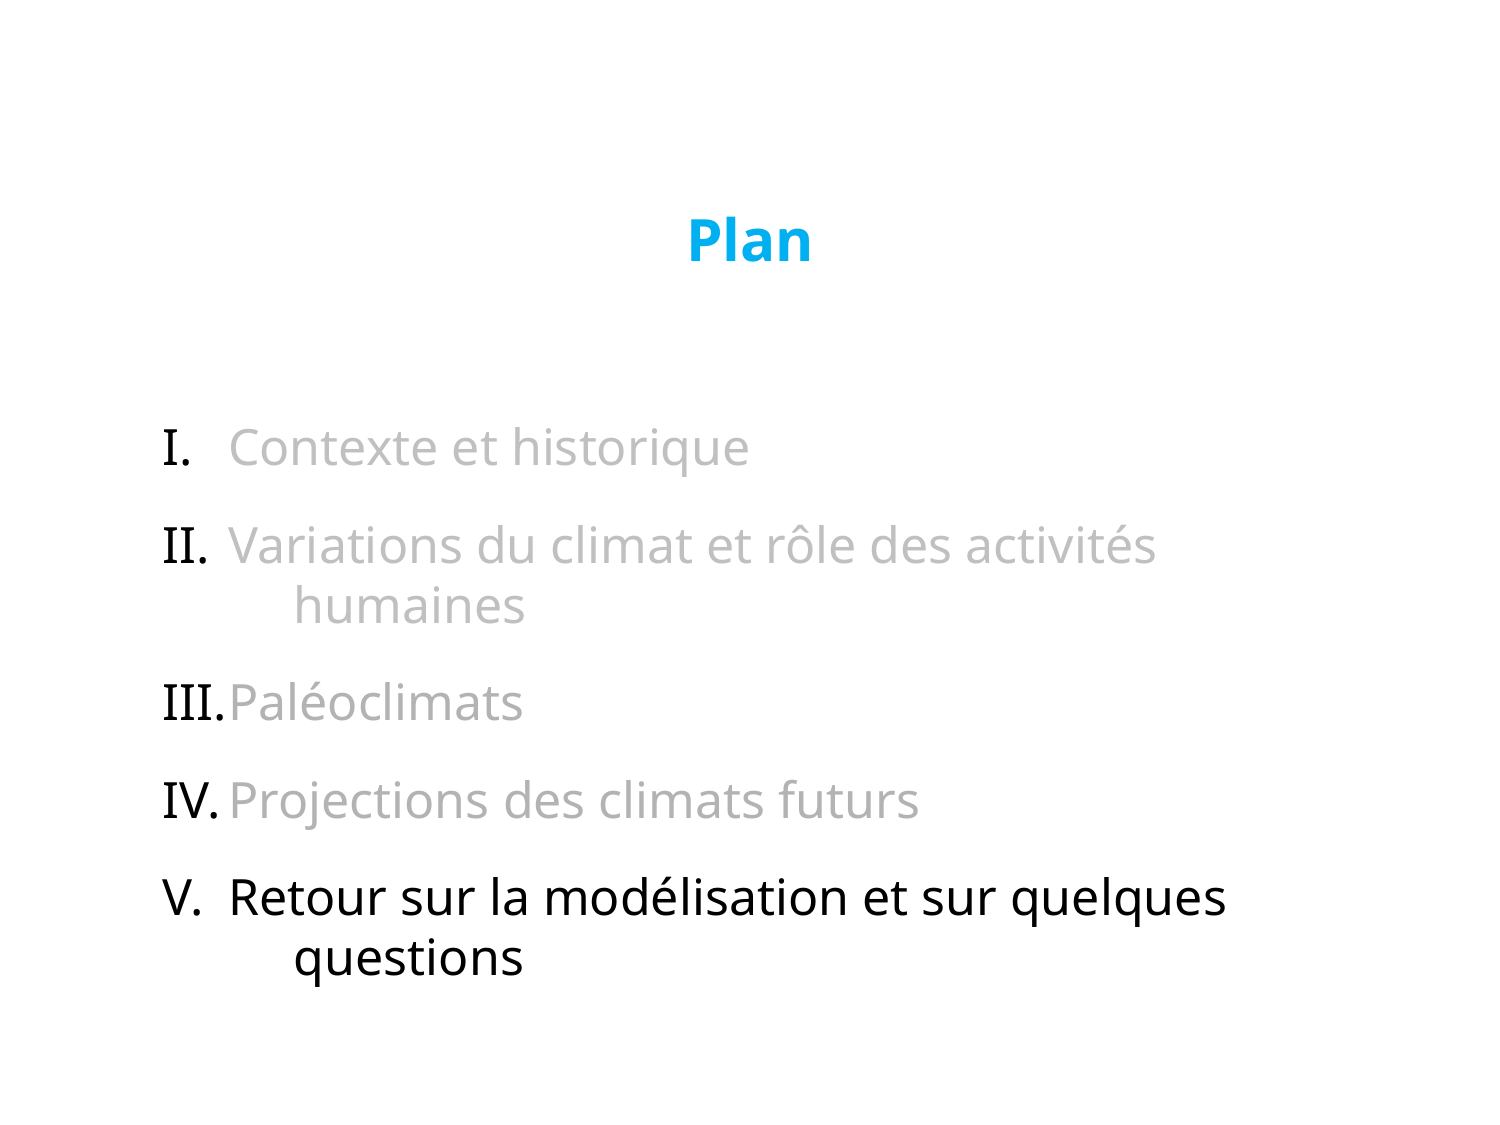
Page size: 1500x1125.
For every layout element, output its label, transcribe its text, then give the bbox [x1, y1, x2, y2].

text_box Plan [53, 199, 1447, 353]
text_box Contexte et historique Variations du climat et rôle des activités humaines Paléoclimats Projections des climats futurs Retour sur la modélisation et sur quelques questions [147, 408, 1365, 994]
